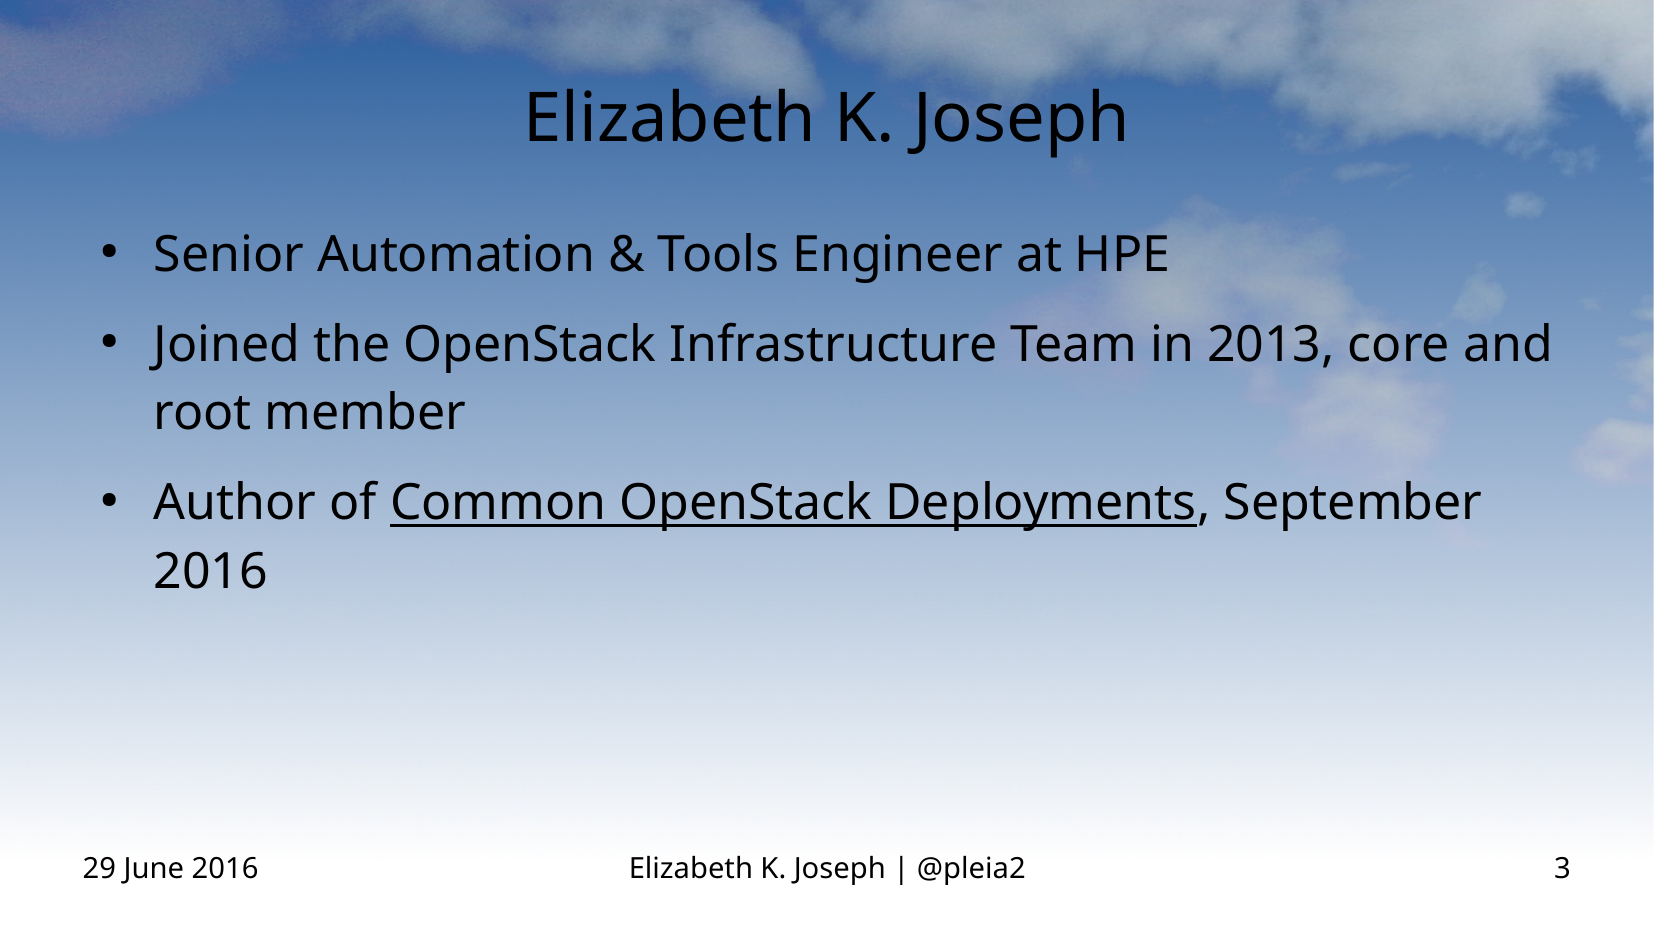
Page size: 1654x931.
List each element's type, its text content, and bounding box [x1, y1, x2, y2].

title Elizabeth K. Joseph [82, 37, 1571, 193]
list Senior Automation & Tools Engineer at HPE Joined the OpenStack Infrastructure Team in 2013, core and root member Author of Common OpenStack Deployments, September 2016 [82, 217, 1571, 758]
picture [0, 0, 1654, 931]
